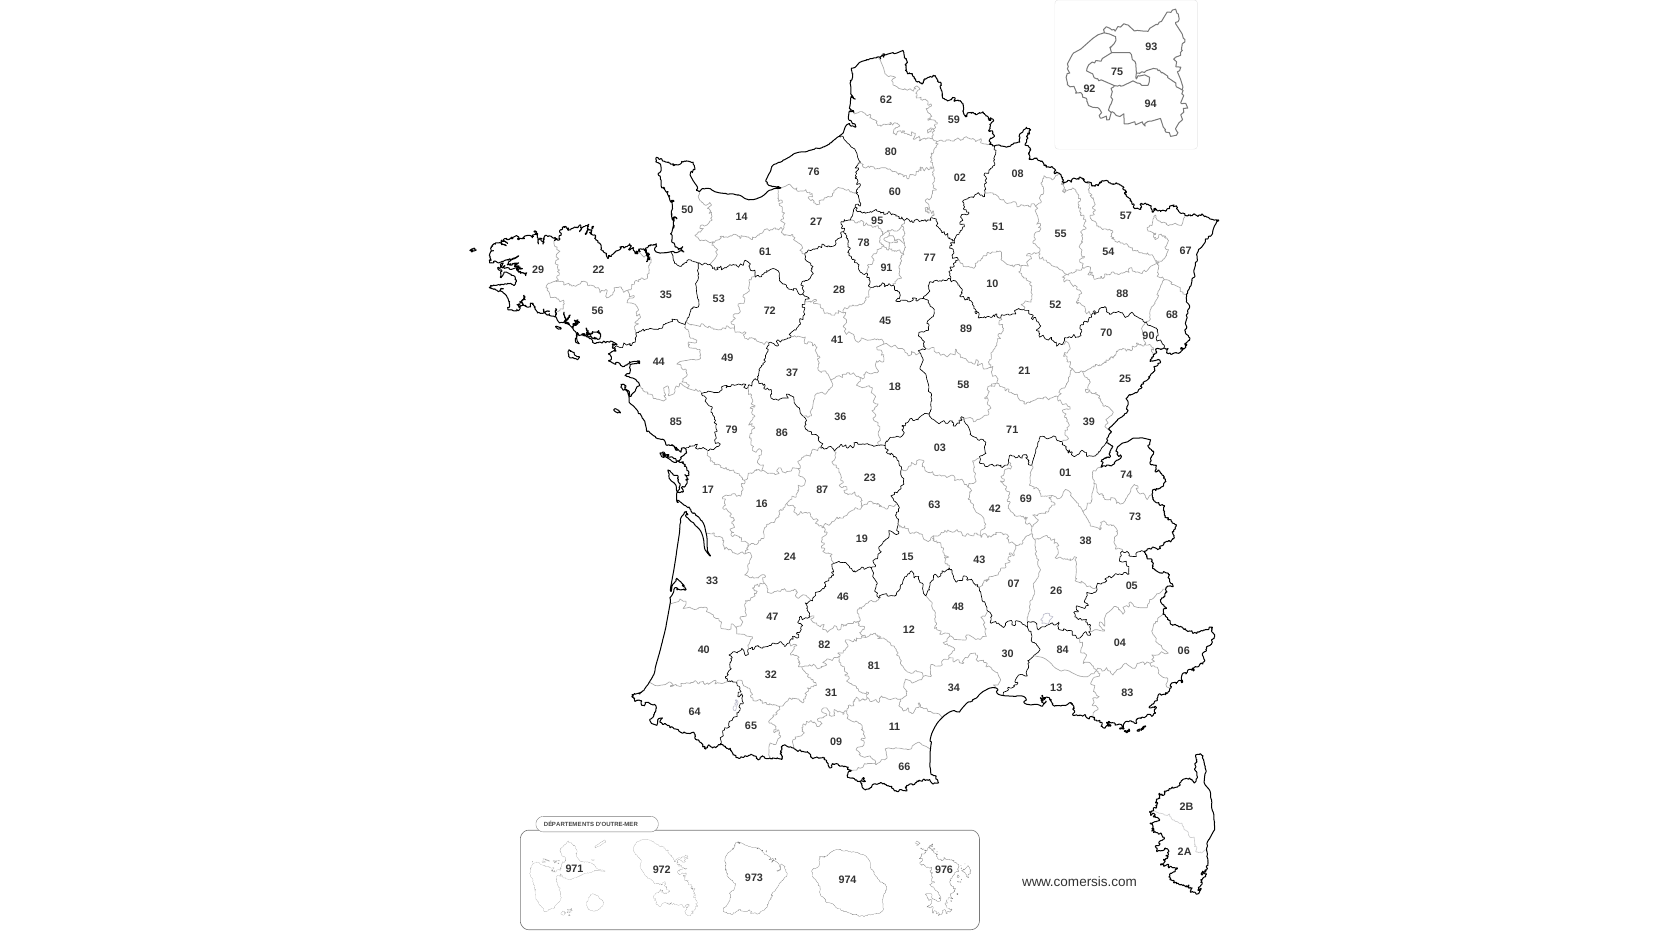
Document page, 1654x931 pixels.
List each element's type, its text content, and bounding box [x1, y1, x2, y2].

text_box 971 [565, 862, 584, 875]
text_box 62 [880, 93, 893, 106]
text_box 29 [532, 263, 545, 276]
text_box 09 [830, 735, 843, 748]
text_box 44 [652, 355, 666, 368]
text_box 973 [745, 871, 764, 884]
text_box 57 [1119, 209, 1132, 222]
text_box 976 [935, 863, 954, 876]
text_box 67 [1179, 244, 1192, 257]
text_box 35 [659, 289, 672, 302]
text_box 78 [857, 236, 870, 249]
text_box 16 [755, 497, 768, 510]
text_box 69 [1019, 493, 1032, 506]
text_box 92 [1083, 82, 1096, 95]
text_box [1149, 753, 1215, 895]
text_box 66 [898, 760, 911, 774]
text_box 28 [833, 283, 846, 296]
text_box 36 [834, 410, 847, 423]
text_box 48 [952, 601, 965, 614]
text_box 75 [1111, 65, 1124, 78]
text_box 41 [831, 334, 844, 347]
text_box 77 [923, 252, 936, 265]
text_box 37 [786, 366, 799, 380]
text_box 06 [1177, 645, 1190, 658]
text_box 81 [867, 659, 880, 672]
text_box 23 [863, 471, 876, 484]
text_box 68 [1166, 309, 1179, 322]
text_box 03 [933, 441, 946, 454]
text_box 30 [1001, 647, 1014, 660]
text_box 43 [973, 554, 986, 567]
text_box 76 [807, 165, 820, 178]
text_box 85 [669, 415, 682, 428]
text_box 87 [816, 483, 829, 496]
text_box 34 [947, 681, 960, 694]
text_box 40 [697, 644, 711, 657]
text_box 56 [591, 304, 604, 318]
text_box 04 [1113, 636, 1126, 649]
text_box 84 [1056, 643, 1069, 656]
text_box 05 [1125, 579, 1138, 592]
text_box 26 [1050, 584, 1063, 597]
text_box 38 [1079, 534, 1092, 547]
text_box w [1022, 874, 1031, 890]
text_box P [551, 821, 556, 829]
text_box 93 [1145, 40, 1158, 53]
text_box 19 [855, 532, 868, 545]
text_box 82 [818, 638, 831, 651]
text_box w.comersis.com [1041, 874, 1141, 890]
text_box 63 [928, 498, 941, 511]
text_box 45 [879, 315, 892, 328]
text_box 90 [1142, 329, 1155, 342]
text_box 47 [766, 610, 779, 623]
text_box 86 [775, 426, 788, 439]
text_box 65 [745, 720, 758, 733]
text_box 55 [1054, 227, 1067, 240]
text_box 07 [1007, 577, 1020, 590]
text_box 89 [959, 323, 972, 336]
text_box 73 [1129, 510, 1142, 523]
text_box 12 [902, 623, 915, 636]
text_box 58 [957, 379, 970, 392]
text_box [521, 831, 979, 929]
text_box TS D'OUTRE-MER [586, 821, 641, 829]
text_box 88 [1116, 287, 1129, 300]
text_box 42 [988, 502, 1002, 515]
text_box 17 [702, 483, 715, 496]
text_box 15 [901, 550, 914, 563]
text_box 10 [986, 277, 999, 290]
text_box 31 [824, 686, 837, 699]
text_box 13 [1050, 681, 1063, 694]
text_box 79 [725, 424, 738, 437]
text_box 49 [721, 352, 734, 365]
text_box 01 [1059, 466, 1072, 479]
text_box 14 [735, 211, 748, 224]
text_box 33 [706, 575, 719, 588]
text_box 974 [838, 874, 857, 887]
text_box [489, 50, 1219, 792]
text_box [569, 352, 576, 358]
text_box 94 [1144, 97, 1157, 110]
text_box [1055, 1, 1197, 149]
text_box 95 [871, 214, 884, 227]
text_box 24 [784, 550, 797, 563]
text_box 02 [953, 172, 966, 185]
text_box 2A [1177, 845, 1192, 858]
text_box RTEME [560, 821, 581, 829]
text_box 80 [884, 145, 897, 158]
text_box 32 [764, 668, 777, 681]
text_box [537, 817, 658, 831]
text_box 08 [1011, 168, 1024, 181]
text_box 61 [759, 246, 772, 259]
text_box 70 [1100, 326, 1113, 339]
text_box 72 [763, 304, 776, 317]
text_box [670, 474, 679, 489]
text_box 59 [947, 113, 960, 126]
text_box 11 [888, 720, 901, 733]
text_box N [581, 821, 586, 829]
text_box 21 [1018, 364, 1031, 378]
text_box 60 [888, 185, 901, 198]
text_box 50 [681, 203, 694, 216]
text_box 83 [1121, 686, 1134, 699]
text_box 52 [1049, 298, 1062, 311]
text_box 39 [1082, 415, 1095, 428]
text_box 91 [880, 262, 893, 275]
text_box 25 [1119, 372, 1132, 385]
text_box 71 [1006, 424, 1019, 437]
text_box 972 [652, 864, 672, 877]
text_box 2B [1179, 800, 1194, 813]
text_box 64 [688, 705, 701, 718]
text_box 46 [837, 590, 850, 603]
text_box 18 [888, 380, 901, 393]
text_box 27 [810, 215, 823, 228]
text_box D [543, 821, 548, 829]
text_box 53 [712, 292, 725, 305]
text_box 51 [992, 221, 1005, 234]
text_box w [1031, 874, 1041, 890]
text_box 22 [592, 263, 605, 276]
text_box 54 [1102, 246, 1115, 259]
text_box 74 [1120, 468, 1133, 481]
